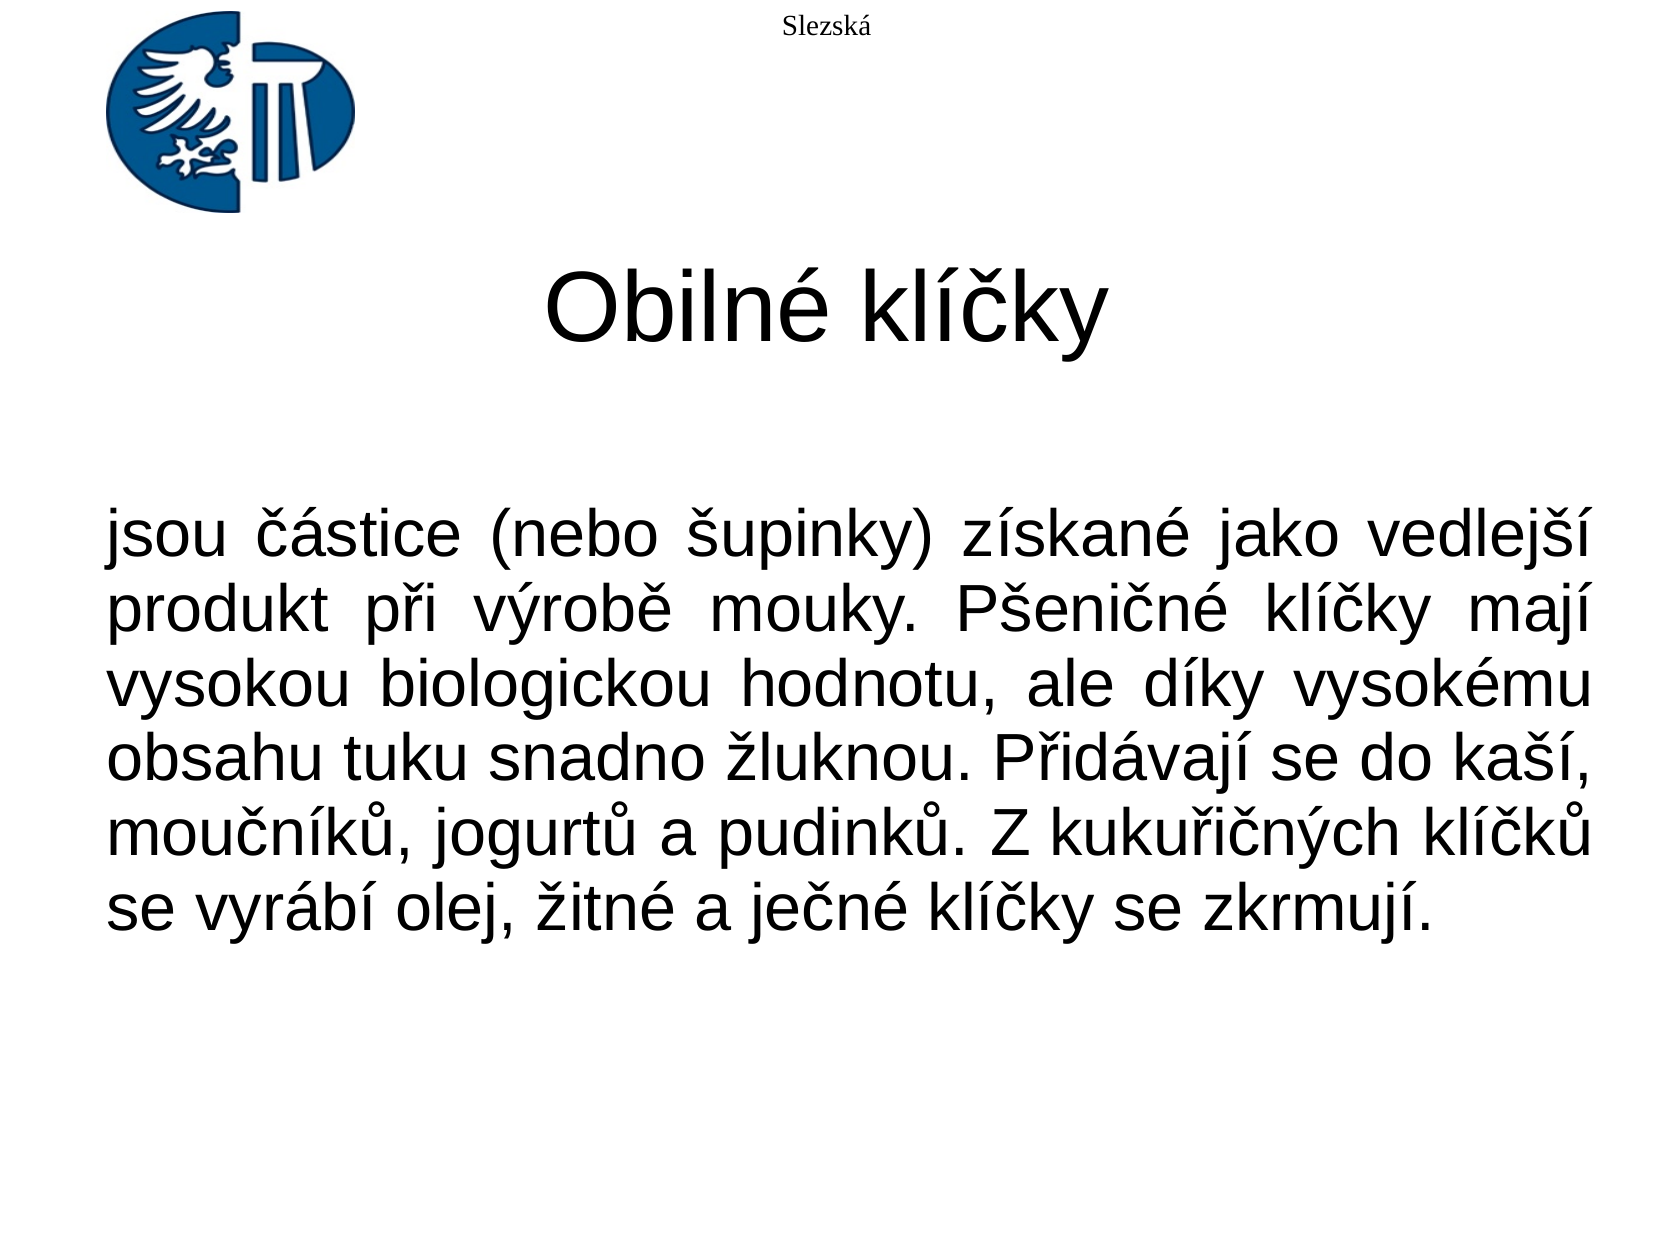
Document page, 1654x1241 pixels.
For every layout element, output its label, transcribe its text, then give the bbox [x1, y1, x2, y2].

picture [106, 11, 355, 141]
list jsou částice (nebo šupinky) získané jako vedlejší produkt při výrobě mouky. Pšeničné klíčky mají vysokou biologickou hodnotu, ale díky vysokému obsahu tuku snadno žluknou. Přidávají se do kaší, moučníků, jogurtů a pudinků. Z kukuřičných klíčků se vyrábí olej, žitné a ječné klíčky se zkrmují. [106, 496, 1595, 1216]
title Obilné klíčky [82, 141, 1571, 473]
